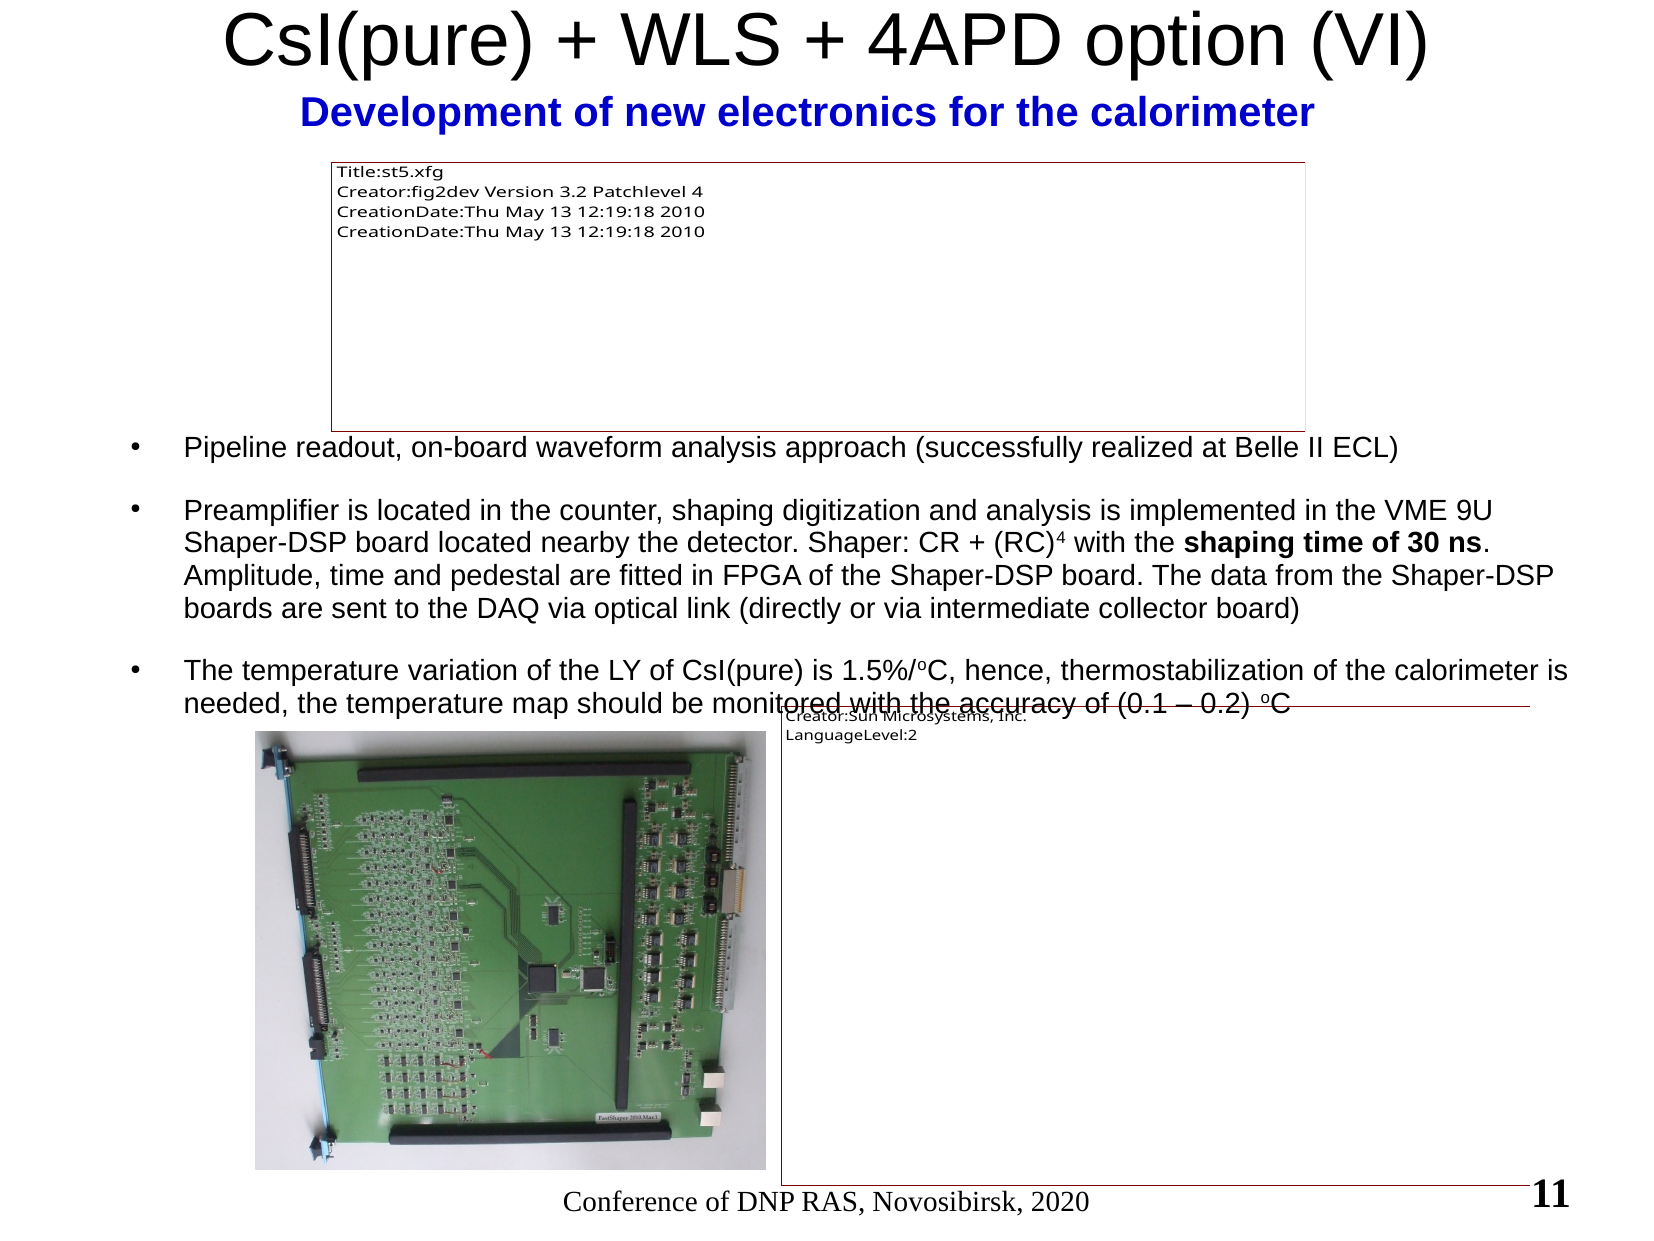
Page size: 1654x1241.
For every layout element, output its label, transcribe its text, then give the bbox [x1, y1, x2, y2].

picture [780, 732, 1531, 1186]
title CsI(pure) + WLS + 4APD option (VI) [82, 0, 1571, 82]
list Pipeline readout, on-board waveform analysis approach (successfully realized at Belle II ECL) Preamplifier is located in the counter, shaping digitization and analysis is implemented in the VME 9U Shaper-DSP board located nearby the detector. Shaper: CR + (RC)4 with the shaping time of 30 ns. Amplitude, time and pedestal are fitted in FPGA of the Shaper-DSP board. The data from the Shaper-DSP boards are sent to the DAQ via optical link (directly or via intermediate collector board) The temperature variation of the LY of CsI(pure) is 1.5%/oC, hence, thermostabilization of the calorimeter is needed, the temperature map should be monitored with the accuracy of (0.1 – 0.2) oC [112, 431, 1583, 732]
picture [255, 731, 766, 1171]
picture [330, 161, 1306, 431]
text_box Development of new electronics for the calorimeter [285, 81, 1331, 144]
